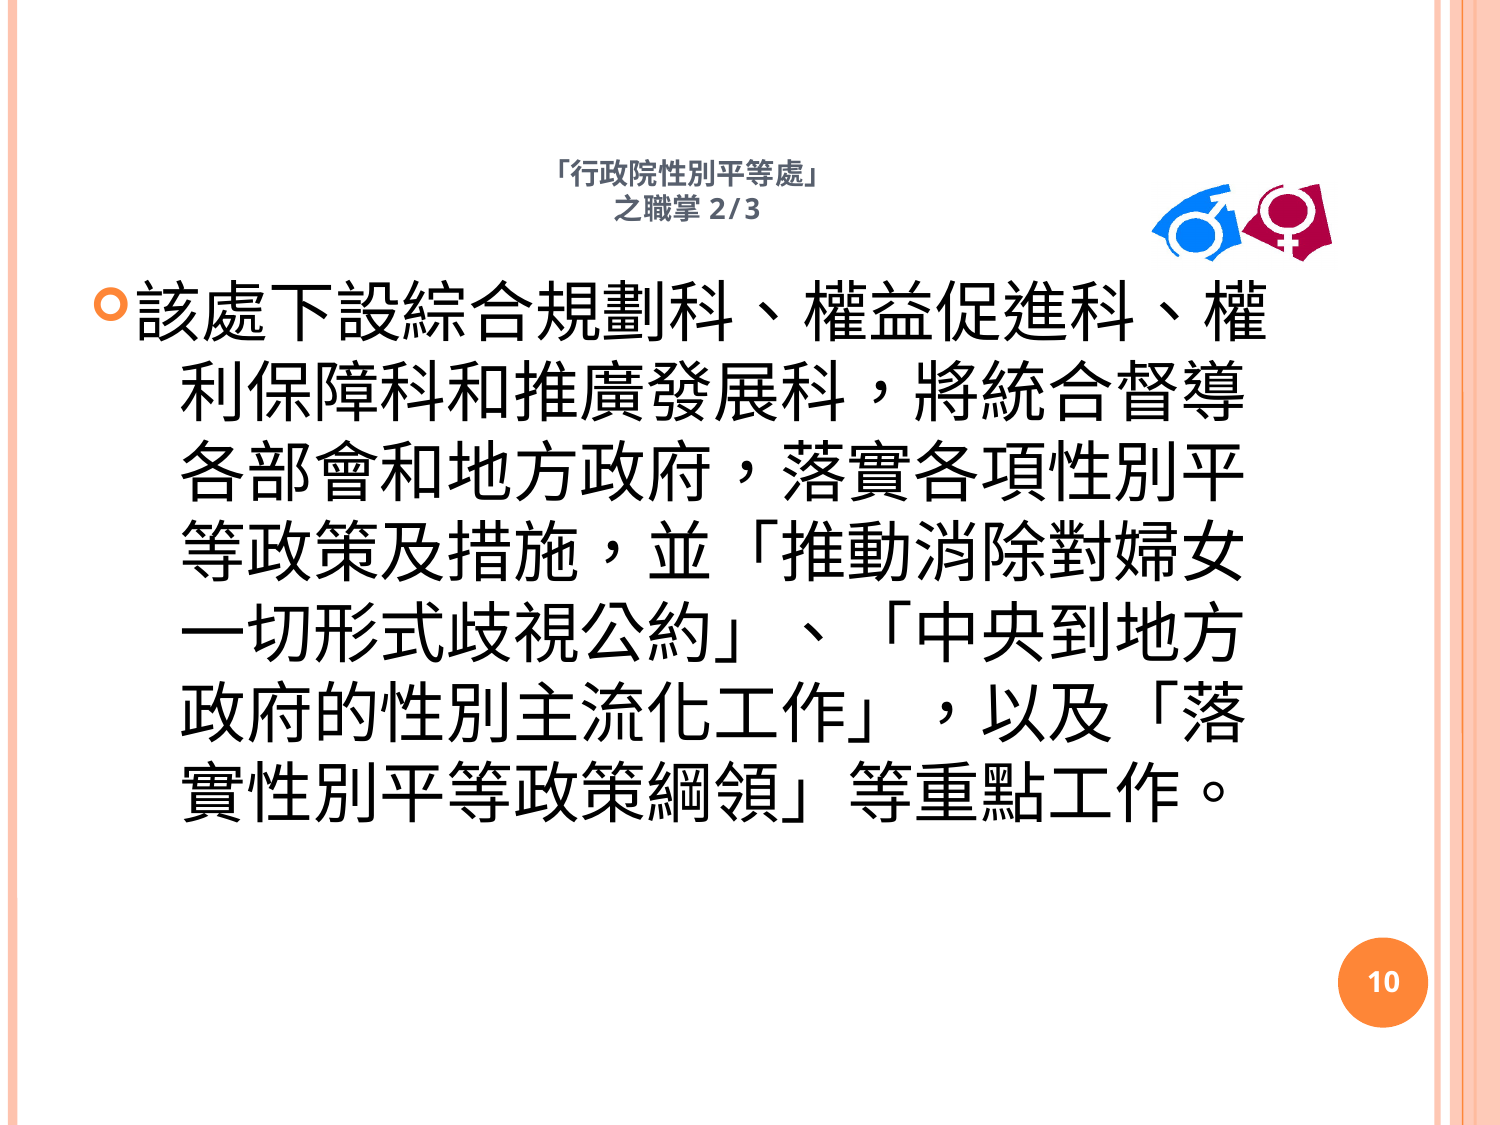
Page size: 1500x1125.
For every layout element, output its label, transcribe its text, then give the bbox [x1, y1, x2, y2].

text_box [1333, 940, 1434, 1027]
list 該處下設綜合規劃科、權益促進科、權利保障科和推廣發展科，將統合督導各部會和地方政府，落實各項性別平等政策及措施，並「推動消除對婦女一切形式歧視公約」、「中央到地方政府的性別主流化工作」，以及「落實性別平等政策綱領」等重點工作。 [75, 262, 1300, 1062]
title 「行政院性別平等處」 之職掌2/3 [75, 45, 1300, 233]
picture [1151, 181, 1338, 271]
